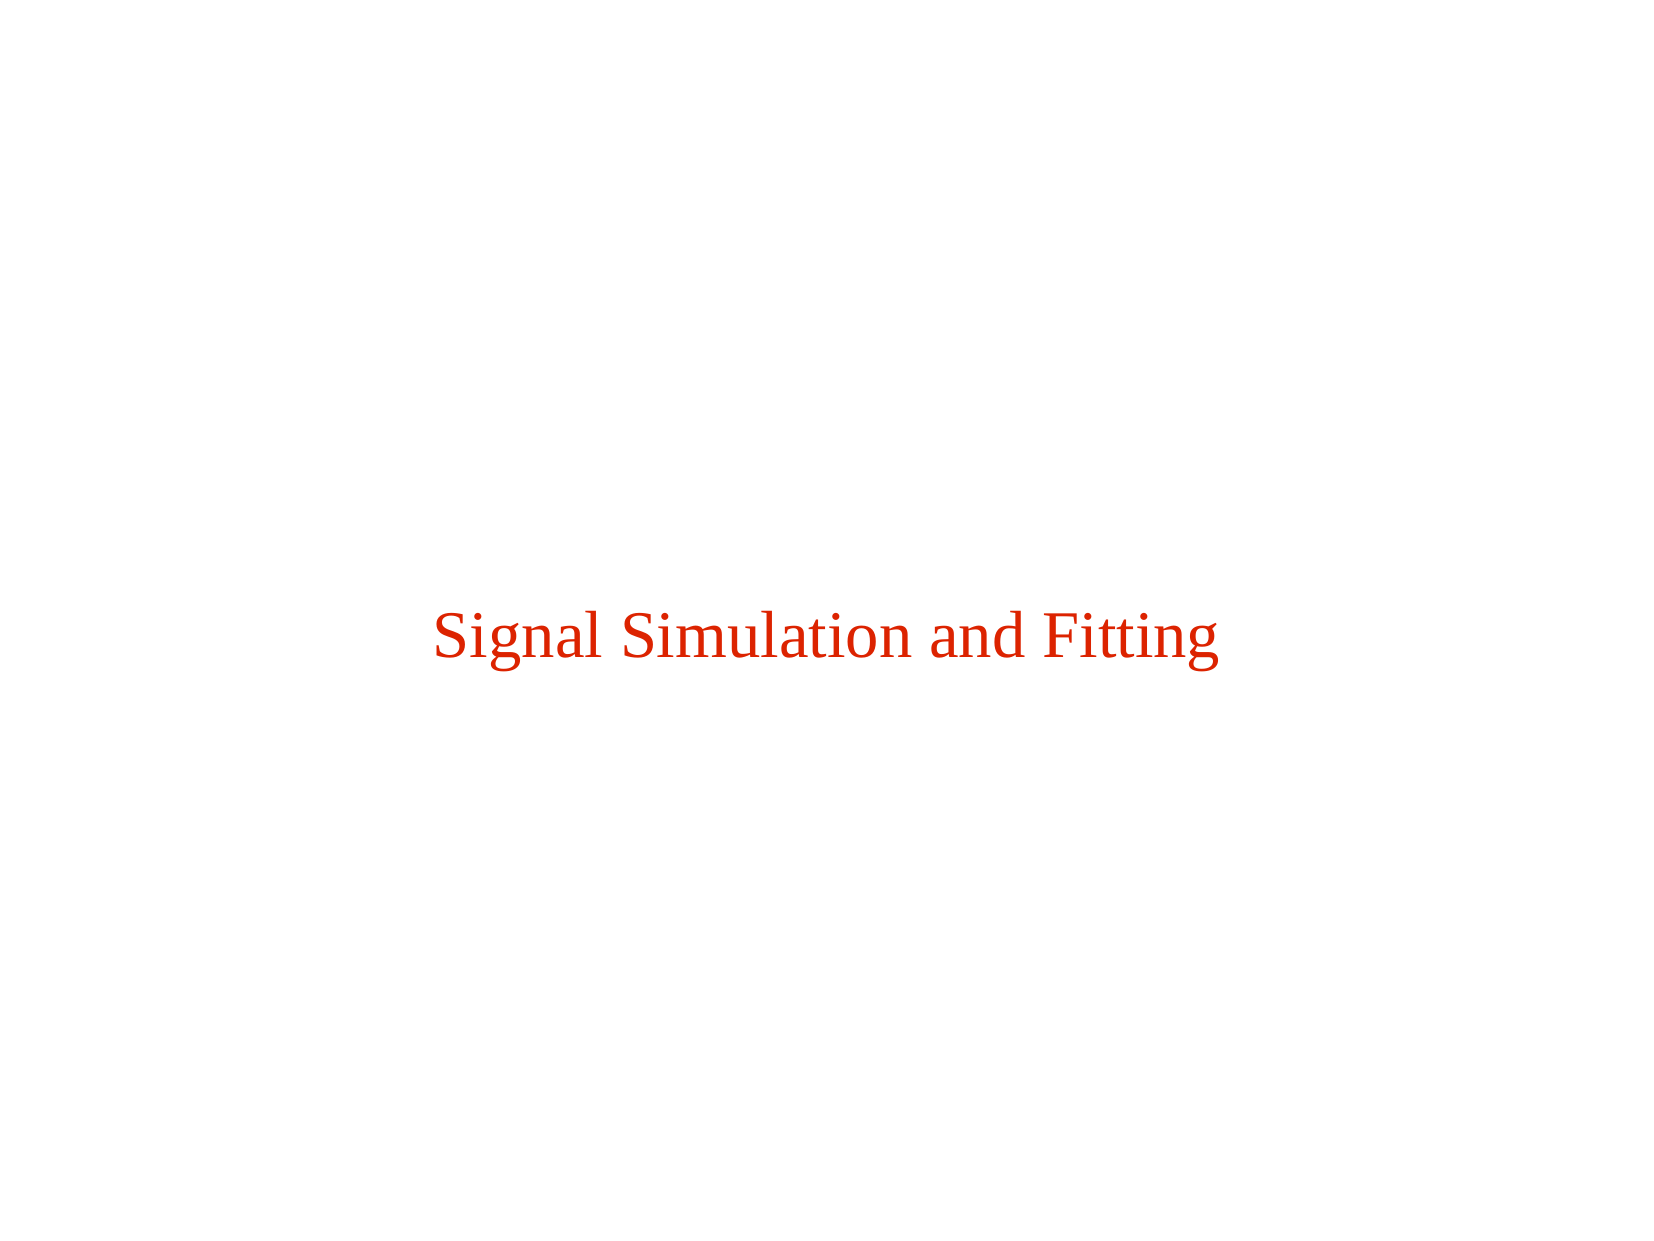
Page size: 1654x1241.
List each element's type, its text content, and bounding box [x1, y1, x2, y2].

title Signal Simulation and Fitting [121, 581, 1534, 688]
